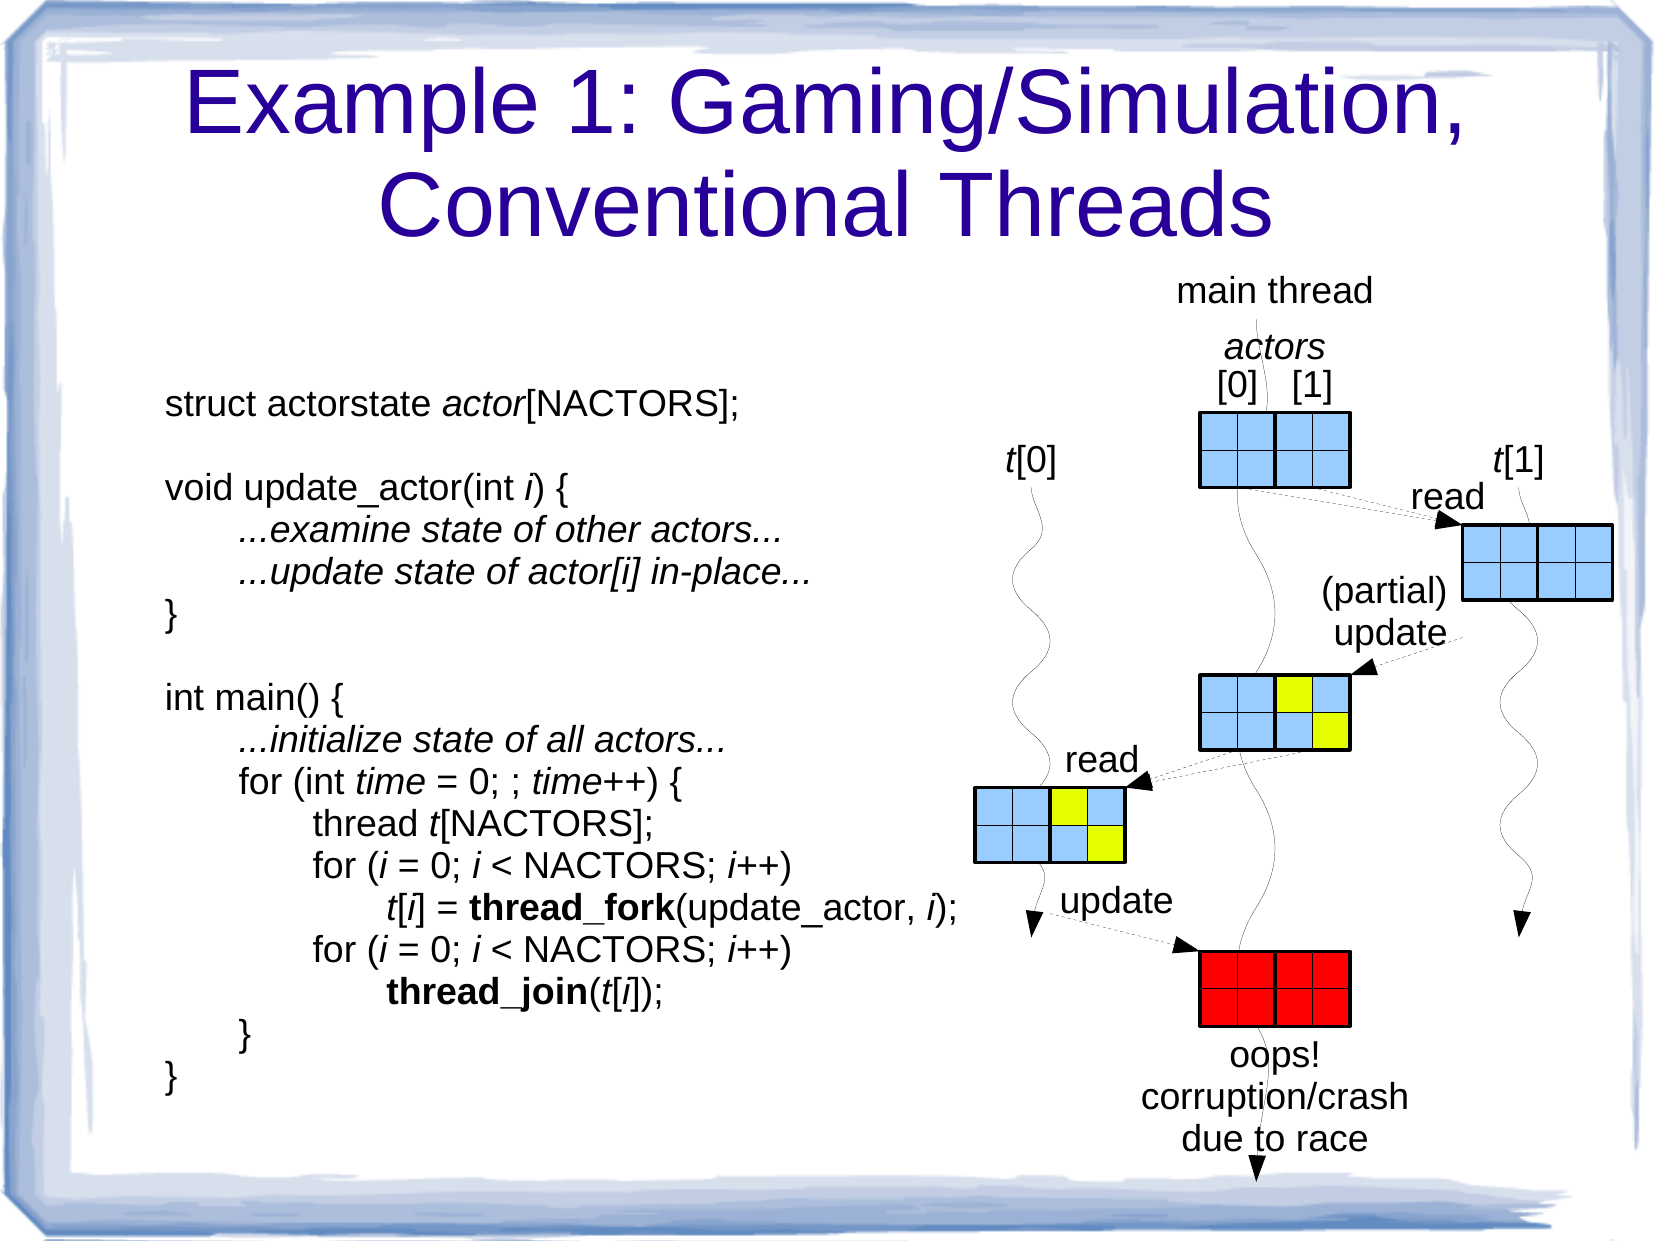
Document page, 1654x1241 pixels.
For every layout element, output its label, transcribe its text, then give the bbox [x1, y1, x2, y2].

text_box [0] [1200, 355, 1275, 413]
text_box oops! corruption/crash due to race [1087, 1026, 1463, 1167]
picture [0, 0, 1654, 1241]
text_box [1539, 527, 1611, 598]
text_box [1277, 677, 1348, 748]
text_box [1277, 414, 1348, 486]
text_box read [1050, 730, 1201, 788]
text_box [977, 789, 1048, 861]
text_box [1464, 527, 1536, 598]
text_box read [1350, 468, 1501, 526]
text_box [1277, 953, 1348, 1025]
text_box t[1] [1462, 430, 1576, 488]
text_box main thread [1125, 262, 1426, 320]
text_box [1202, 677, 1273, 748]
text_box (partial) update [1275, 562, 1463, 662]
text_box struct actorstate actor[NACTORS]; void update_actor(int i) { ...examine state of other actors... ...update state of actor[i] in-place... } int main() { ...initialize state of all actors... for (int time = 0; ; time++) { thread t[NACTORS]; for (i = 0; i < NACTORS; i++) t[i] = thread_fork(update_actor, i); for (i = 0; i < NACTORS; i++) thread_join(t[i]); } } [150, 375, 1013, 1146]
text_box actors [1200, 320, 1351, 355]
text_box [1] [1275, 355, 1351, 413]
text_box [1202, 414, 1273, 486]
text_box [1202, 953, 1273, 1025]
text_box [1052, 789, 1123, 861]
title Example 1: Gaming/Simulation, Conventional Threads [82, 50, 1571, 256]
text_box t[0] [1013, 430, 1088, 488]
text_box update [1044, 872, 1195, 930]
